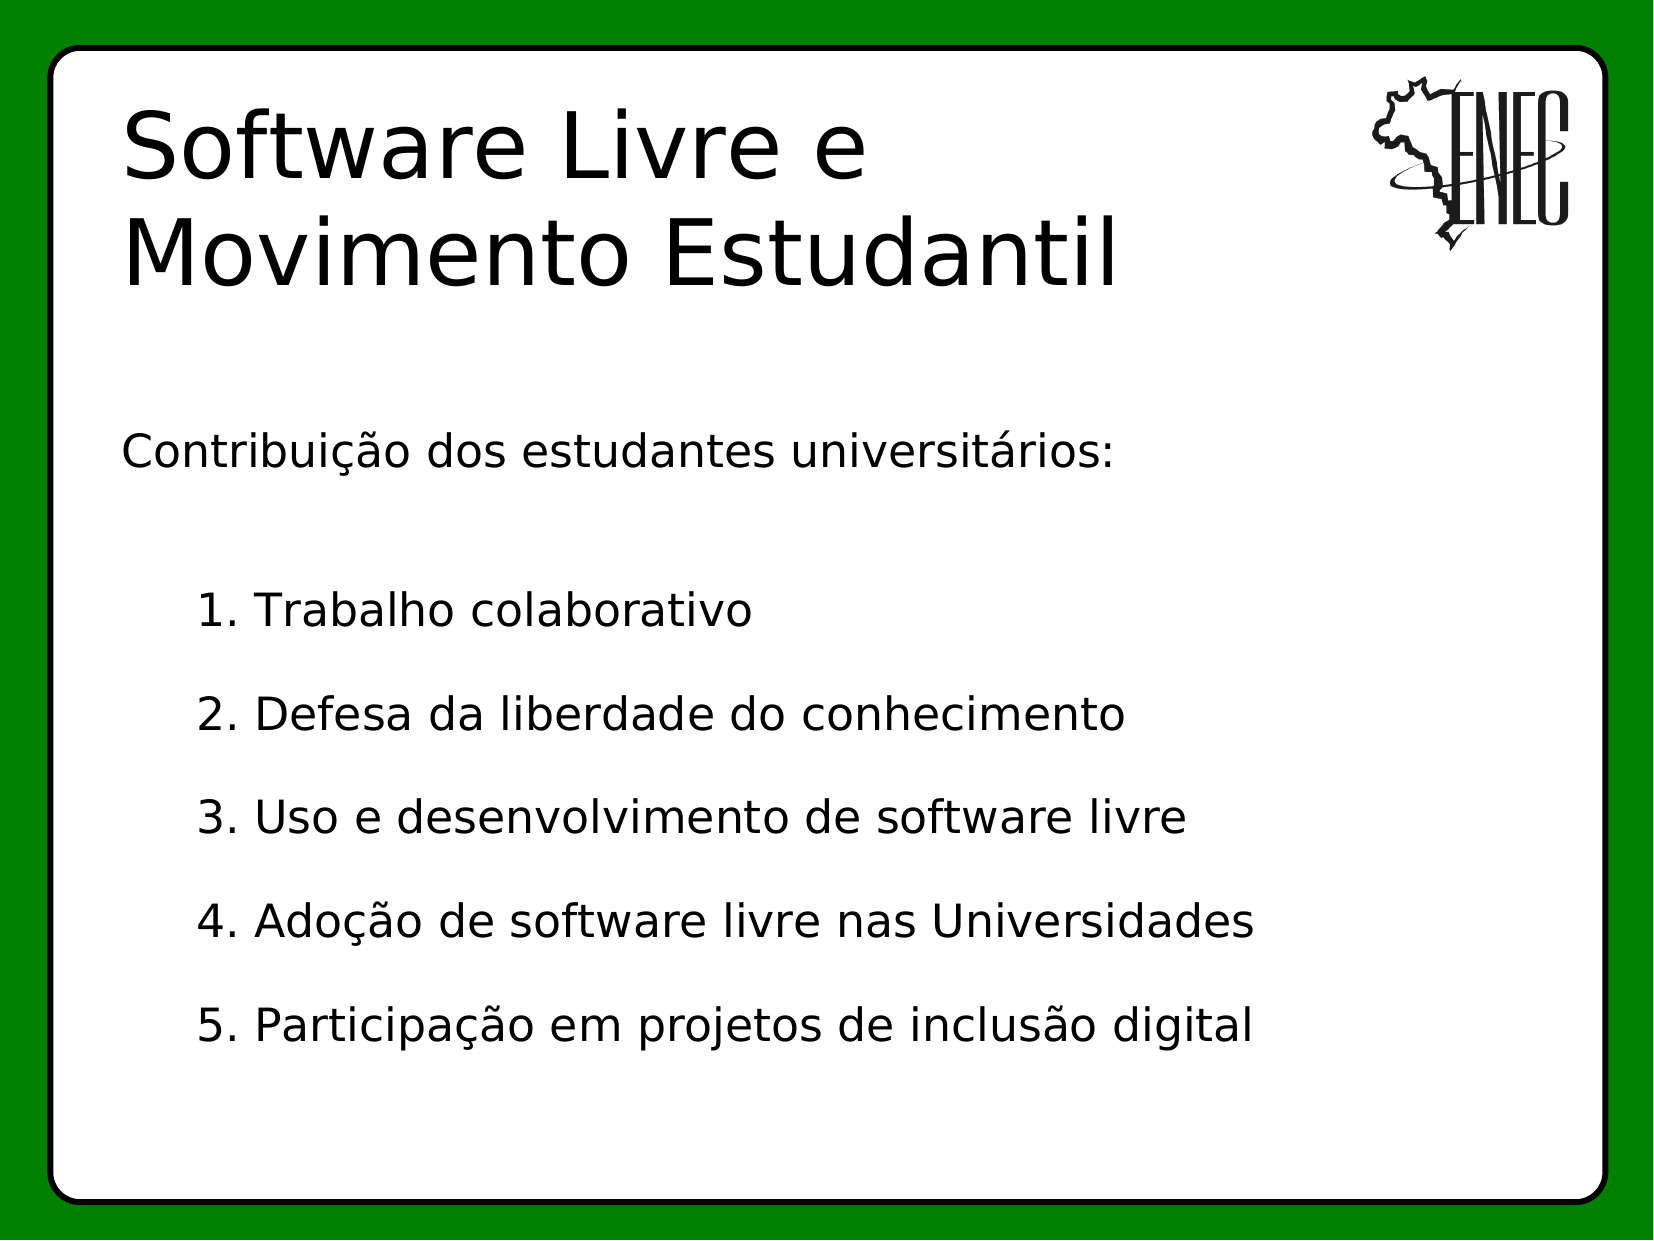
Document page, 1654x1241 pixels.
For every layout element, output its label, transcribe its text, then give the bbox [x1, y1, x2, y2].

picture [1367, 71, 1574, 273]
list Contribuição dos estudantes universitários: 1. Trabalho colaborativo 2. Defesa da liberdade do conhecimento 3. Uso e desenvolvimento de software livre 4. Adoção de software livre nas Universidades 5. Participação em projetos de inclusão digital [121, 397, 1534, 1180]
title Software Livre e Movimento Estudantil [121, 93, 1534, 308]
